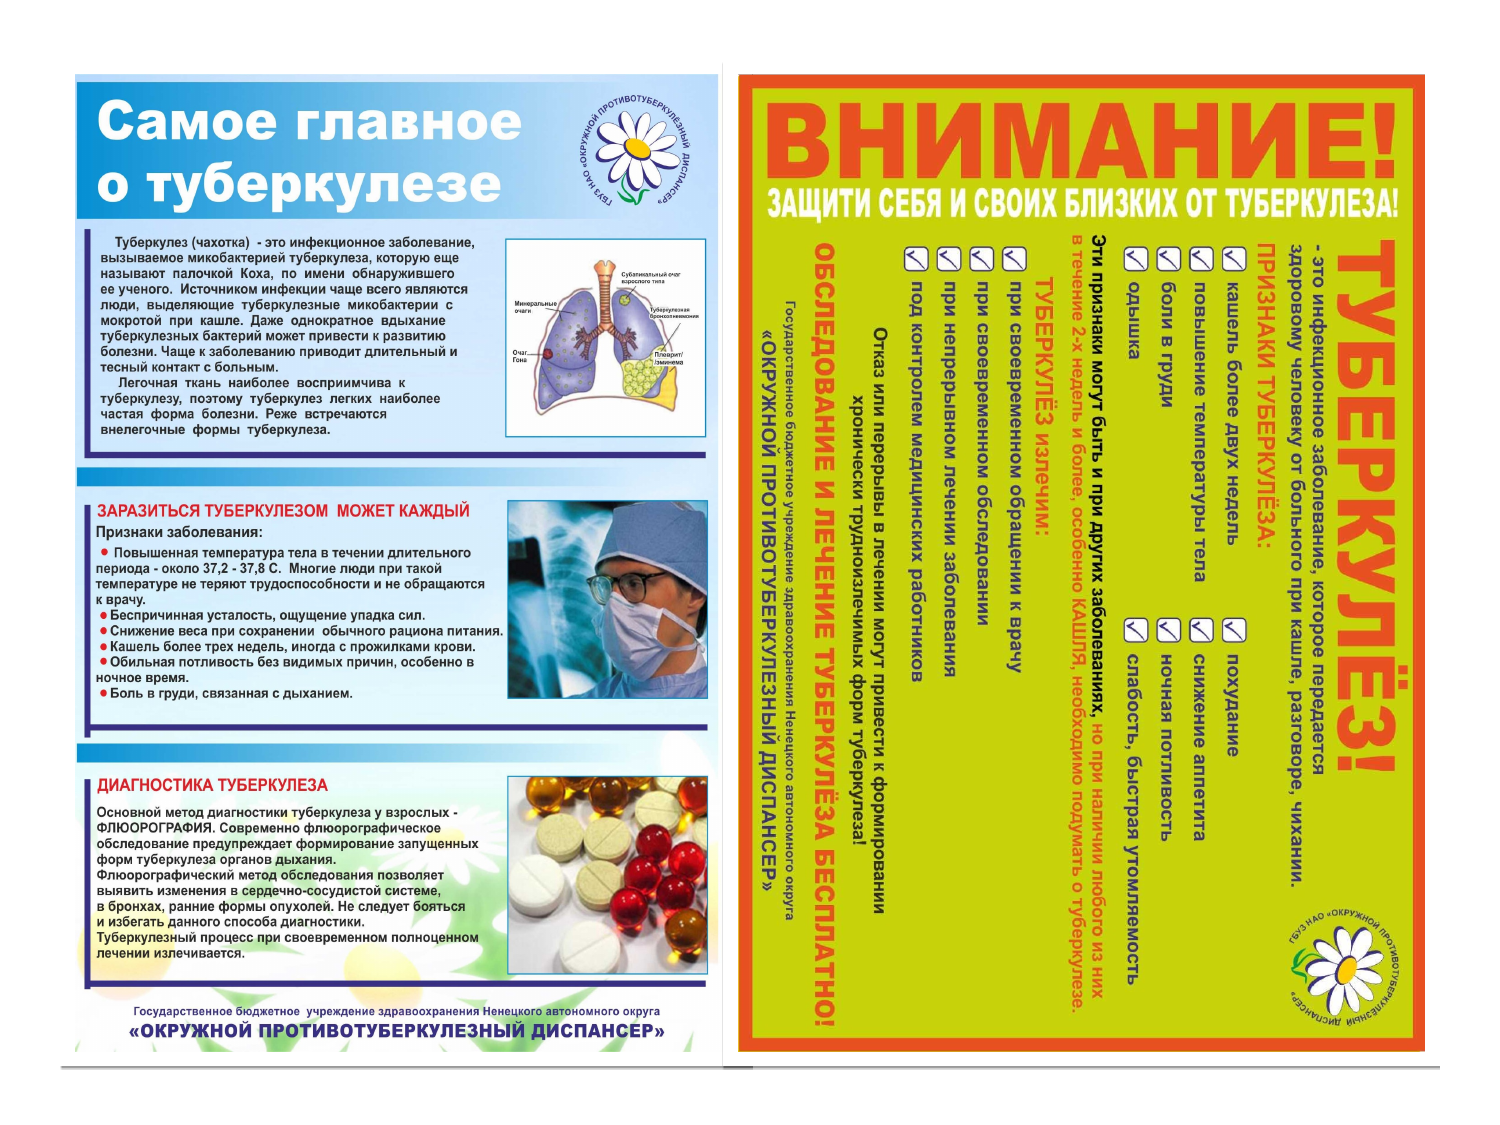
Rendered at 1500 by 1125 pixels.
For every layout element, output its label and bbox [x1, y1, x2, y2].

picture [75, 74, 722, 1052]
picture [737, 74, 1426, 1052]
